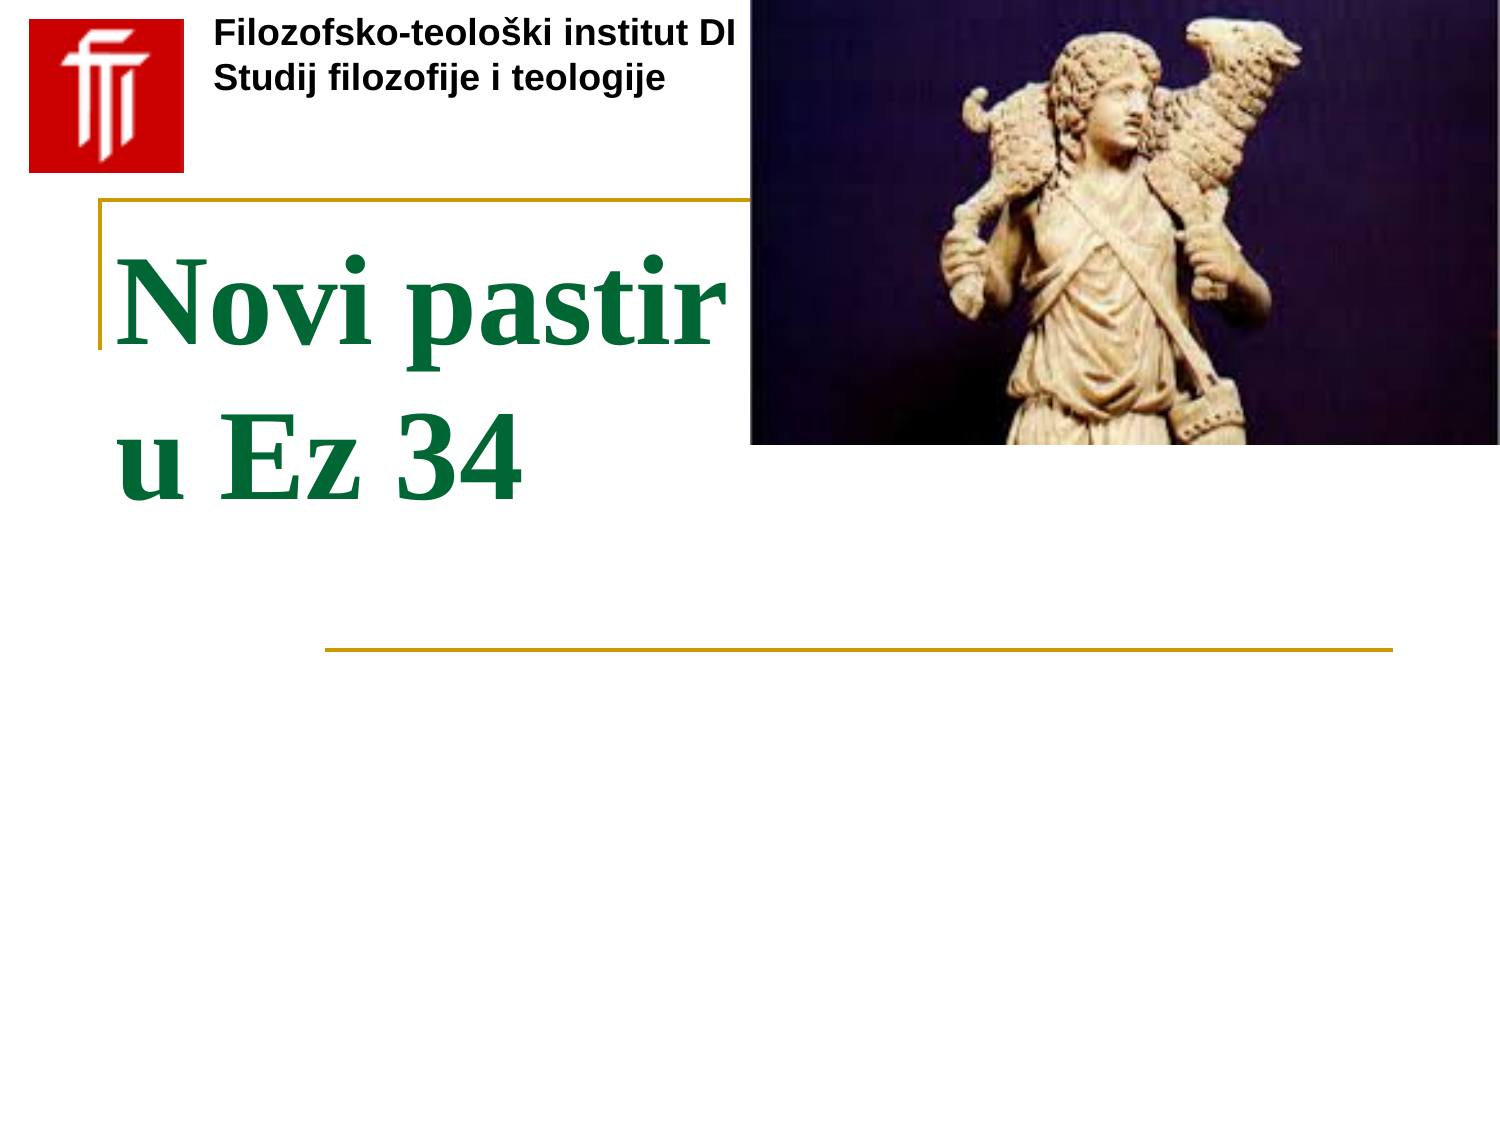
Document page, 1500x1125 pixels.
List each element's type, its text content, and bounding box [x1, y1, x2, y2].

text_box Filozofsko-teološki institut DI Studij filozofije i teologije [198, 0, 963, 106]
title Novi pastir u Ez 34 [100, 207, 1401, 538]
picture [750, 0, 1500, 445]
picture [29, 19, 184, 173]
